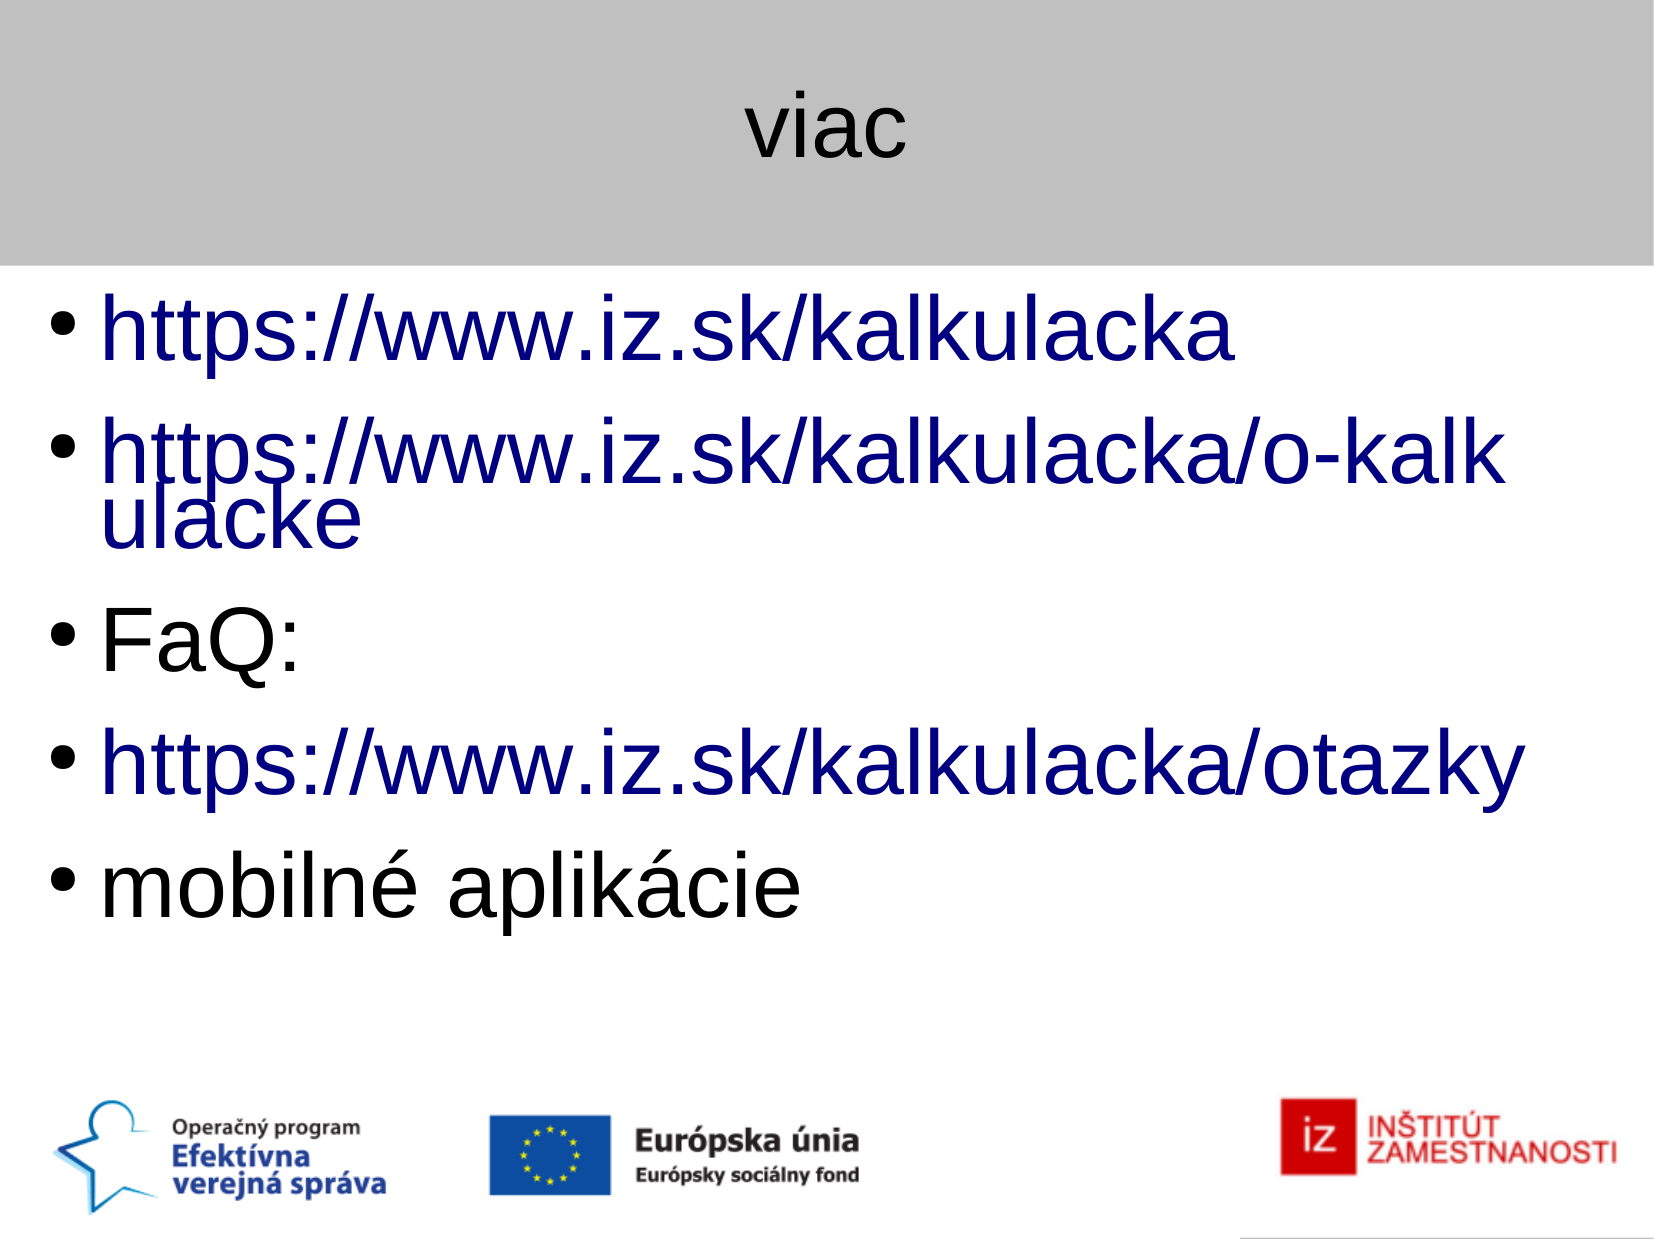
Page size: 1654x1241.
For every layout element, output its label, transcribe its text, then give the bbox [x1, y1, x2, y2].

picture [29, 1130, 886, 1241]
title viac [88, 29, 1565, 237]
list https://www.iz.sk/kalkulacka https://www.iz.sk/kalkulacka/o-kalkulacke FaQ: https://www.iz.sk/kalkulacka/otazky mobilné aplikácie [29, 295, 1533, 1130]
picture [1240, 1033, 1654, 1241]
